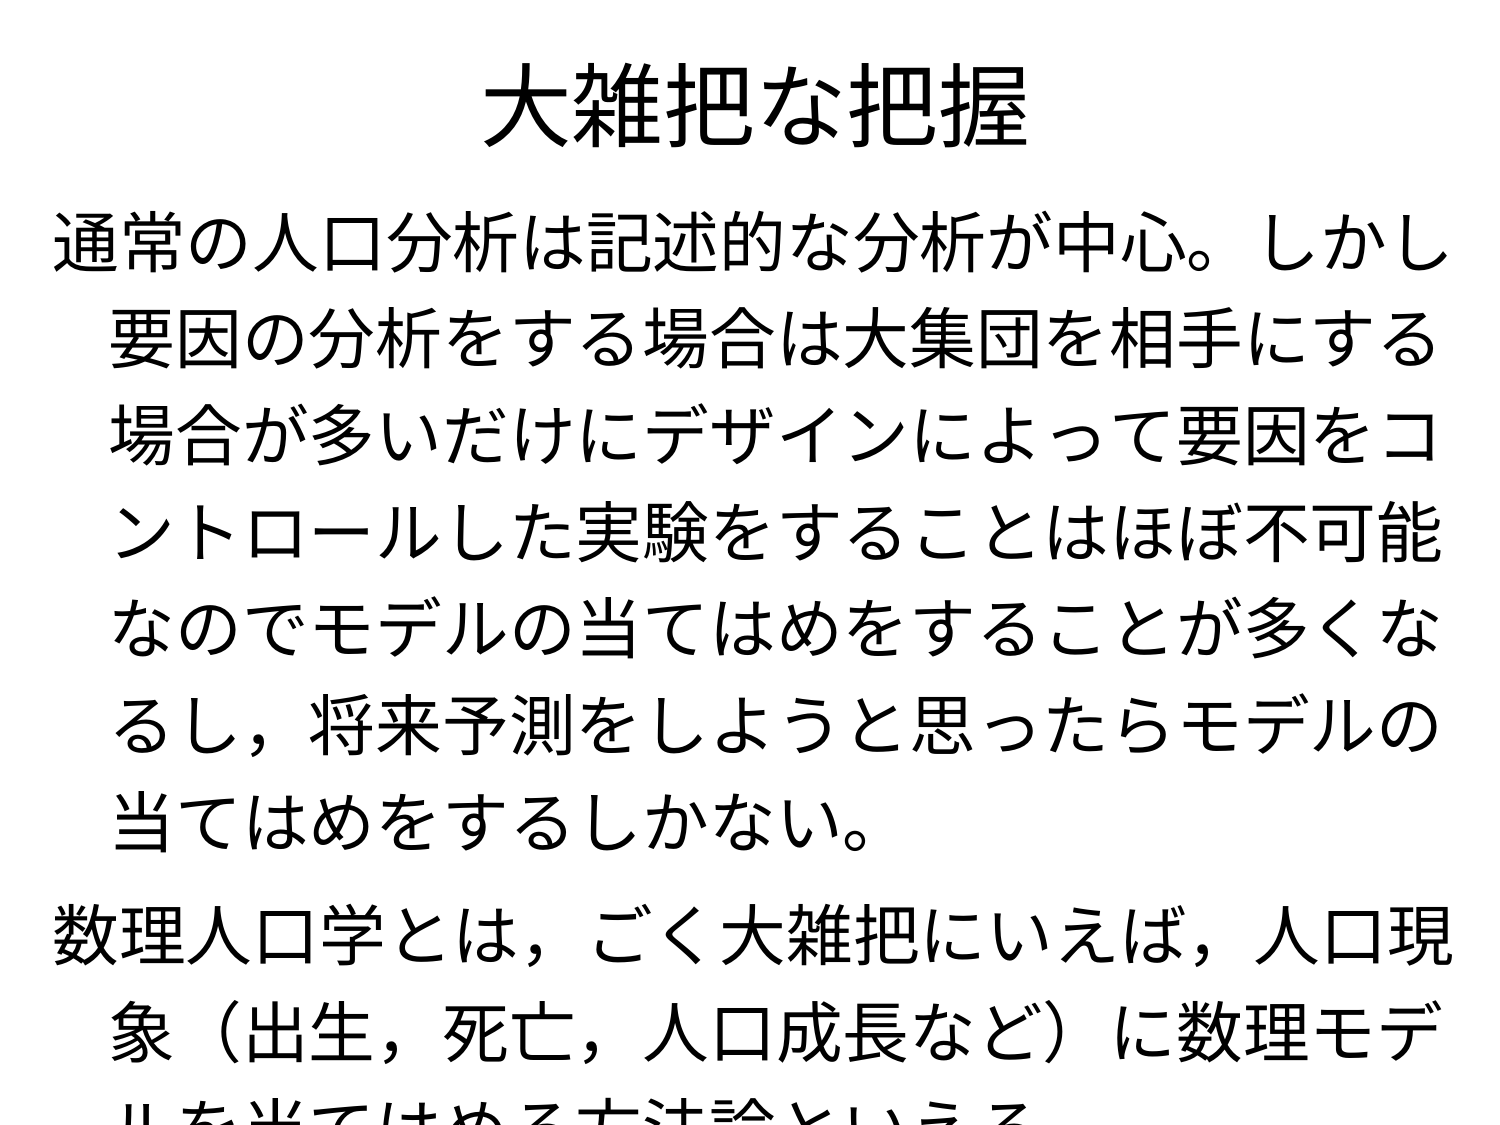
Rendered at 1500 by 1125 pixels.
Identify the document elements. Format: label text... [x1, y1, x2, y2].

title 大雑把な把握 [117, 26, 1393, 175]
list 通常の人口分析は記述的な分析が中心。しかし要因の分析をする場合は大集団を相手にする場合が多いだけにデザインによって要因をコントロールした実験をすることはほぼ不可能なのでモデルの当てはめをすることが多くなるし，将来予測をしようと思ったらモデルの当てはめをするしかない。 数理人口学とは，ごく大雑把にいえば，人口現象（出生，死亡，人口成長など）に数理モデルを当てはめる方法論といえる。 通常，離散値を線型補間したり平滑化することは「補整」と扱われるが，モデルの当てはめであることを意識すべき。 [52, 189, 1456, 1091]
